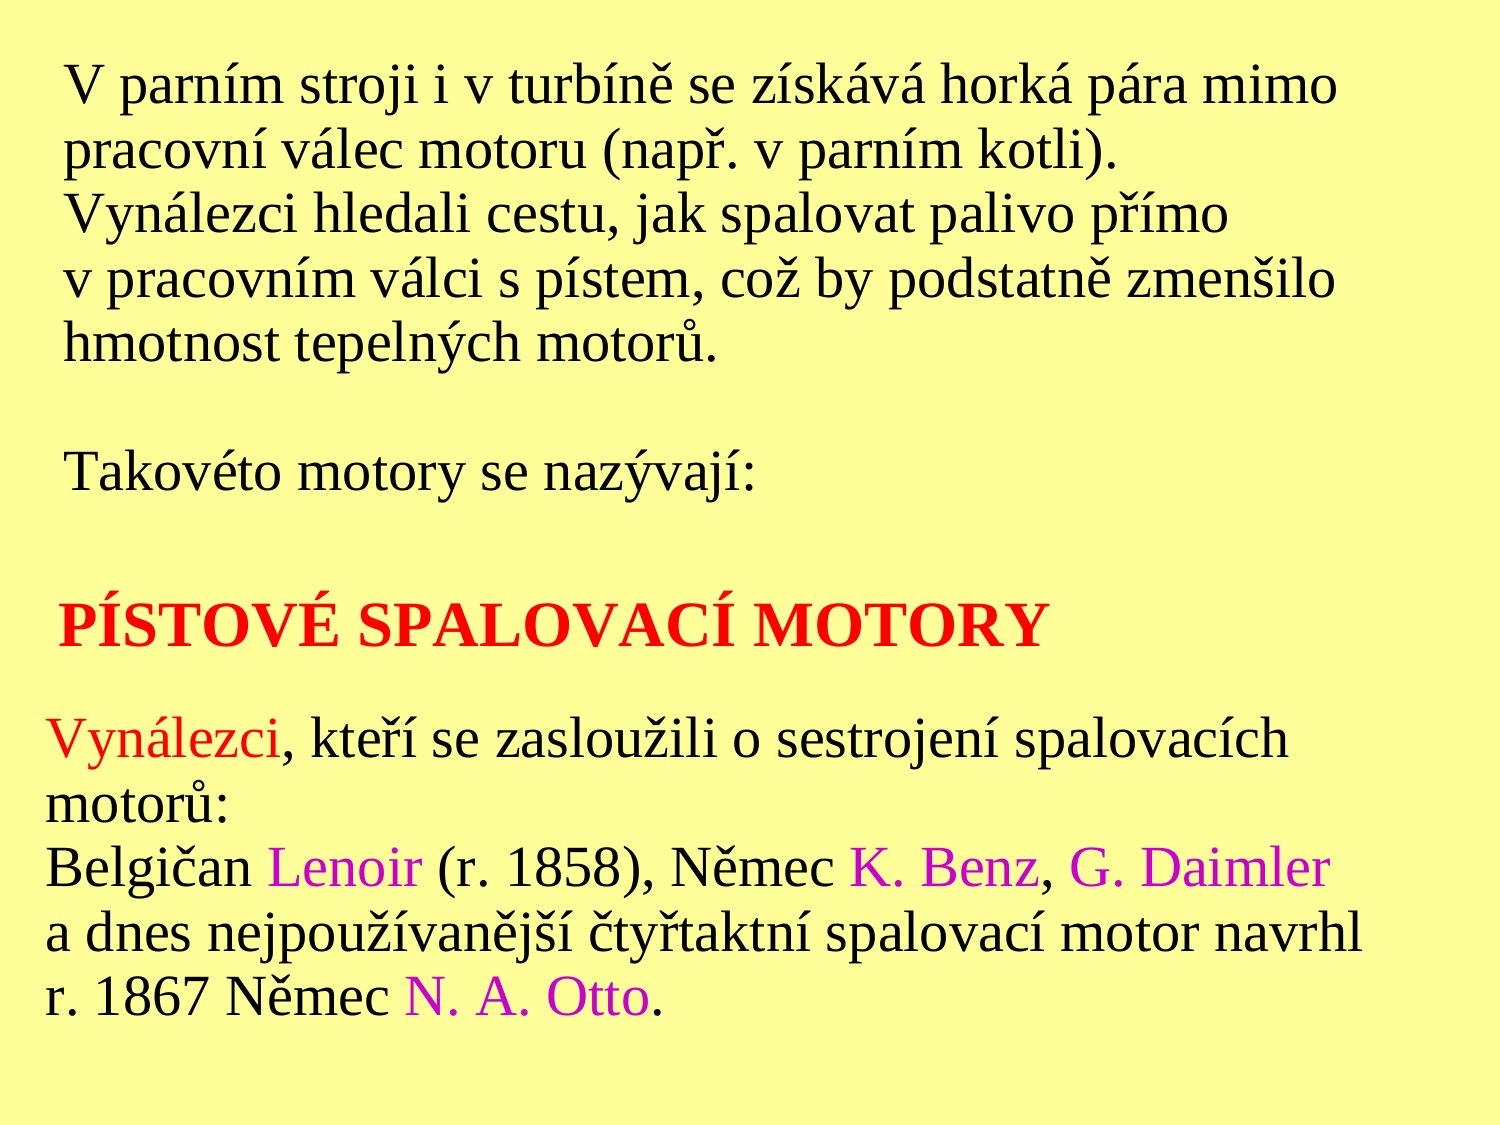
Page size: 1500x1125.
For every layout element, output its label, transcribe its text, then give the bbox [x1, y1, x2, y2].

text_box V parním stroji i v turbíně se získává horká pára mimo pracovní válec motoru (např. v parním kotli). Vynálezci hledali cestu, jak spalovat palivo přímo v pracovním válci s pístem, což by podstatně zmenšilo hmotnost tepelných motorů. Takovéto motory se nazývají: [48, 43, 1500, 576]
text_box PÍSTOVÉ SPALOVACÍ MOTORY [43, 580, 1179, 668]
text_box Vynálezci, kteří se zasloužili o sestrojení spalovacích motorů: Belgičan Lenoir (r. 1858), Němec K. Benz, G. Daimler a dnes nejpoužívanější čtyřtaktní spalovací motor navrhl r. 1867 Němec N. A. Otto. [30, 697, 1500, 1037]
